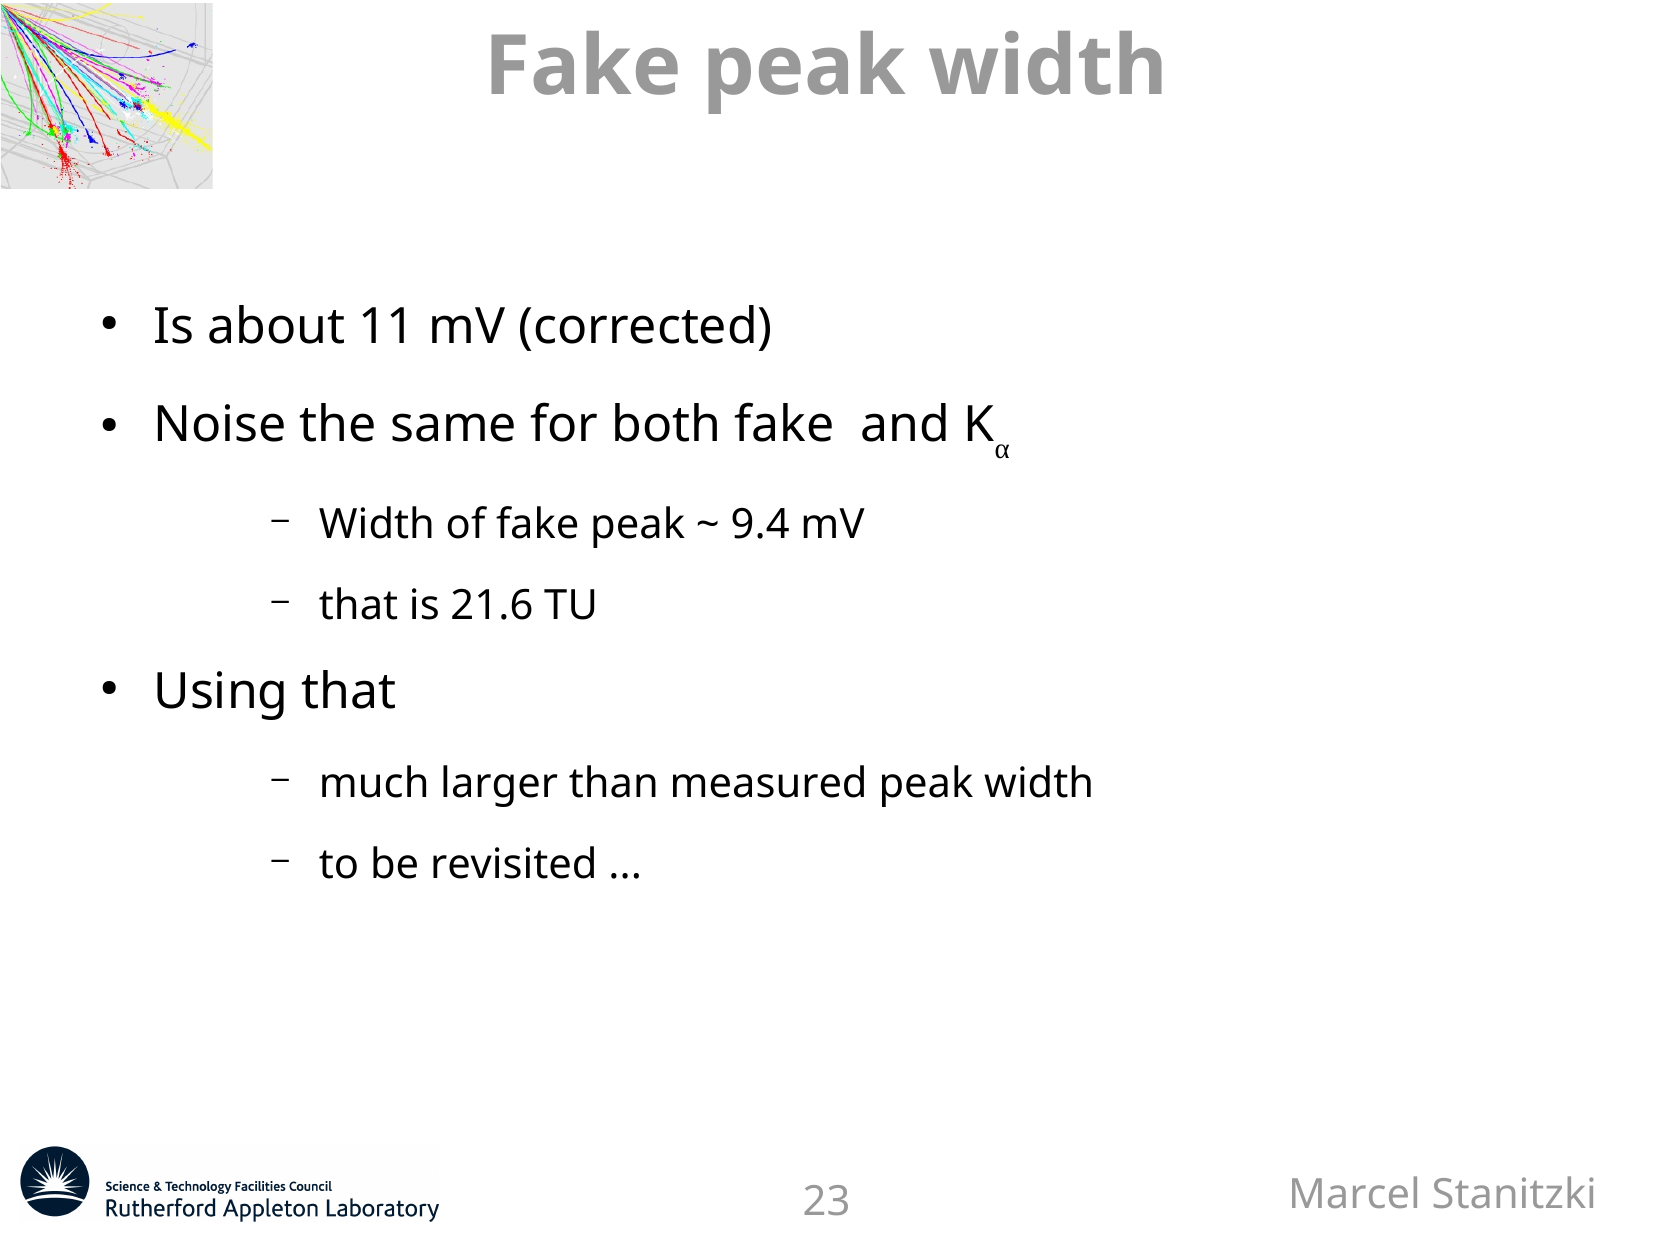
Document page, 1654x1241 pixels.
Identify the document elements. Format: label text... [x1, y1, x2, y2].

list Is about 11 mV (corrected) Noise the same for both fake and Kα Width of fake peak ~ 9.4 mV that is 21.6 TU Using that much larger than measured peak width to be revisited ... [82, 290, 1571, 1109]
picture [0, 3, 213, 189]
title Fake peak width [203, 5, 1451, 119]
picture [19, 1145, 439, 1222]
